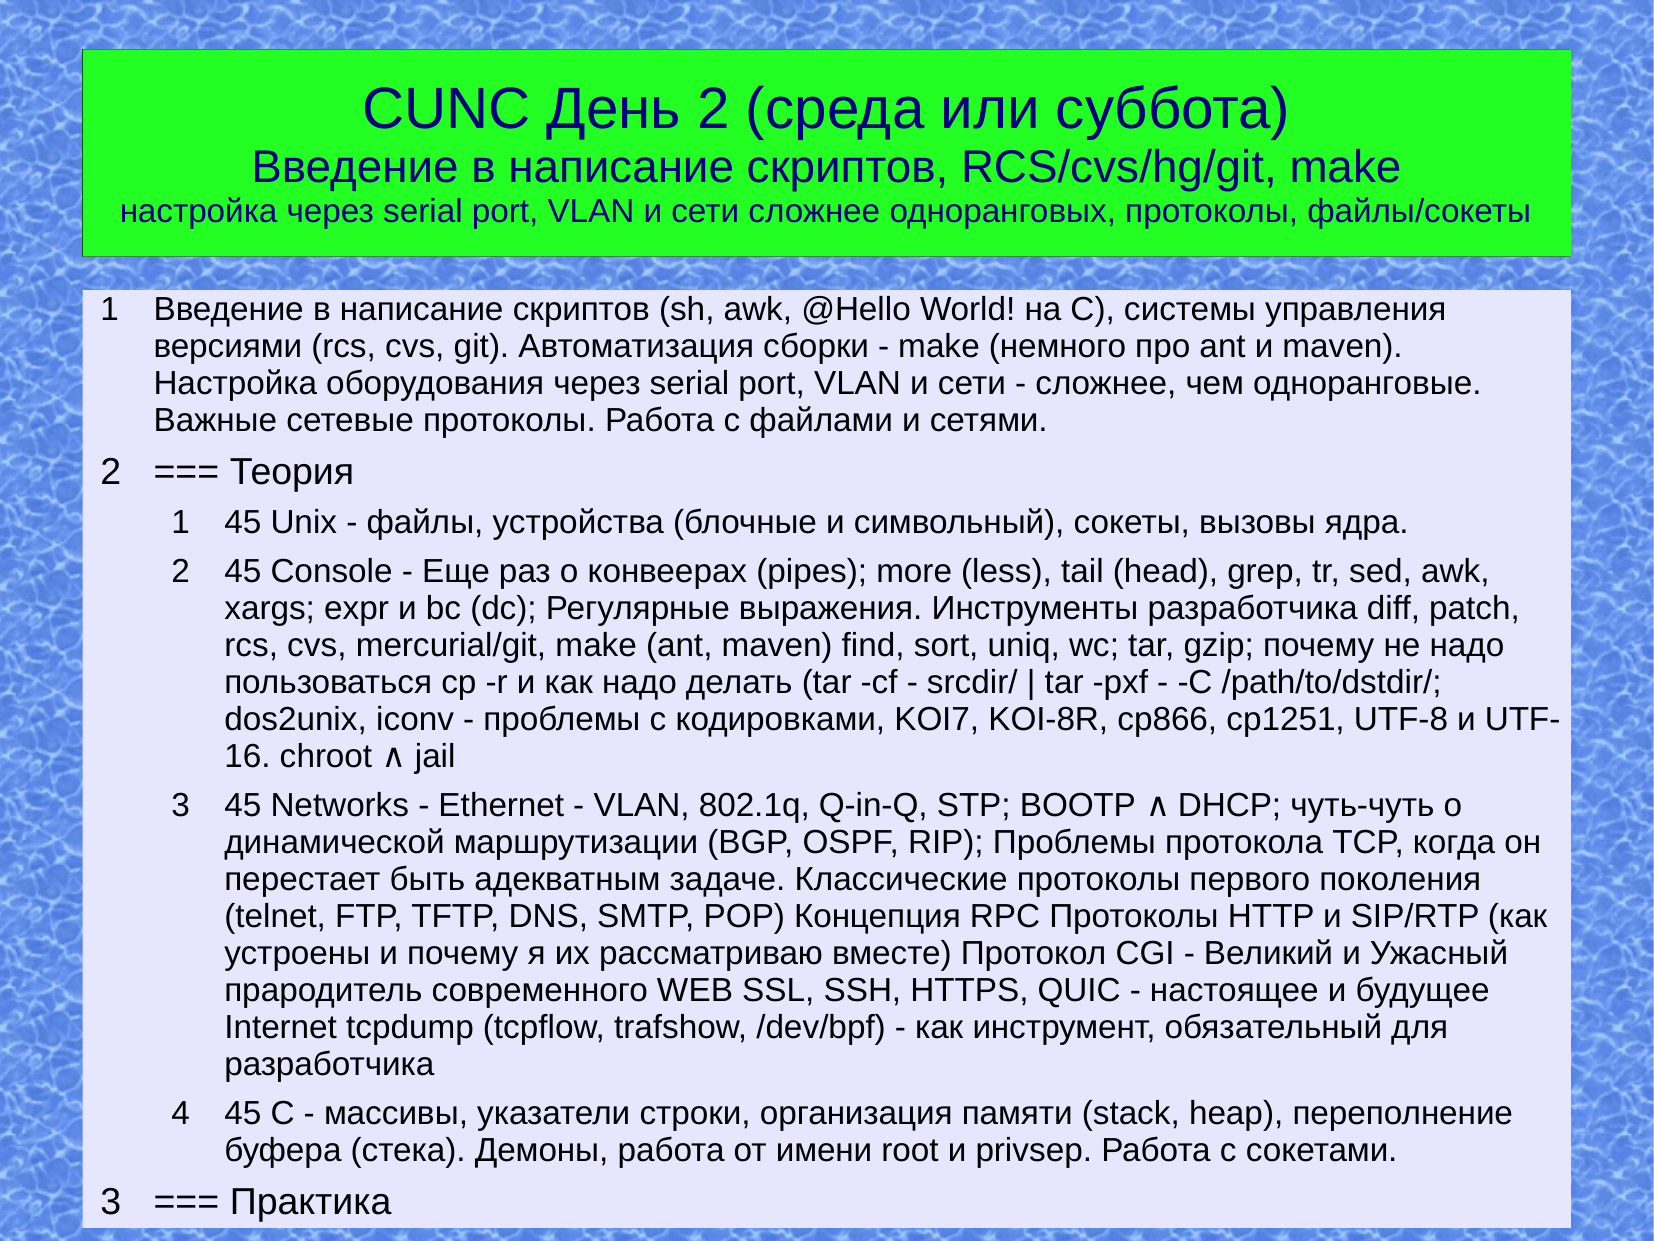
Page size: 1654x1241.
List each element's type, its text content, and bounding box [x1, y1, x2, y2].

title CUNC День 2 (среда или суббота) Введение в написание скриптов, RCS/cvs/hg/git, make настройка через serial port, VLAN и сети сложнее одноранговых, протоколы, файлы/сокеты [82, 49, 1571, 257]
list Введение в написание скриптов (sh, awk, @Hello World! на С), системы управления версиями (rcs, cvs, git). Автоматизация сборки - make (немного про ant и maven). Настройка оборудования через serial port, VLAN и сети - сложнее, чем одноранговые. Важные сетевые протоколы. Работа с файлами и сетями. === Теория 45 Unix - файлы, устройства (блочные и символьный), сокеты, вызовы ядра. 45 Console - Еще раз о конвеерах (pipes); more (less), tail (head), grep, tr, sed, awk, xargs; expr и bc (dc); Регулярные выражения. Инструменты разработчика diff, patch, rcs, cvs, mercurial/git, make (ant, maven) find, sort, uniq, wc; tar, gzip; почему не надо пользоваться cp -r и как надо делать (tar -cf - srcdir/ | tar -pxf - -C /path/to/dstdir/; dos2unix, iconv - проблемы с кодировками, KOI7, KOI-8R, cp866, cp1251, UTF-8 и UTF-16. chroot ∧ jail 45 Networks - Ethernet - VLAN, 802.1q, Q-in-Q, STP; BOOTP ∧ DHCP; чуть-чуть о динамической маршрутизации (BGP, OSPF, RIP); Проблемы протокола TCP, когда он перестает быть адекватным задаче. Классические протоколы первого поколения (telnet, FTP, TFTP, DNS, SMTP, POP) Концепция RPC Протоколы HTTP и SIP/RTP (как устроены и почему я их рассматриваю вместе) Протокол CGI - Великий и Ужасный прародитель современного WEB SSL, SSH, HTTPS, QUIC - настоящее и будущее Internet tcpdump (tcpflow, trafshow, /dev/bpf) - как инструмент, обязательный для разработчика 45 C - массивы, указатели строки, организация памяти (stack, heap), переполнение буфера (стека). Демоны, работа от имени root и privsep. Работа с сокетами. === Практика [82, 290, 1571, 1228]
picture [0, 0, 1654, 1241]
